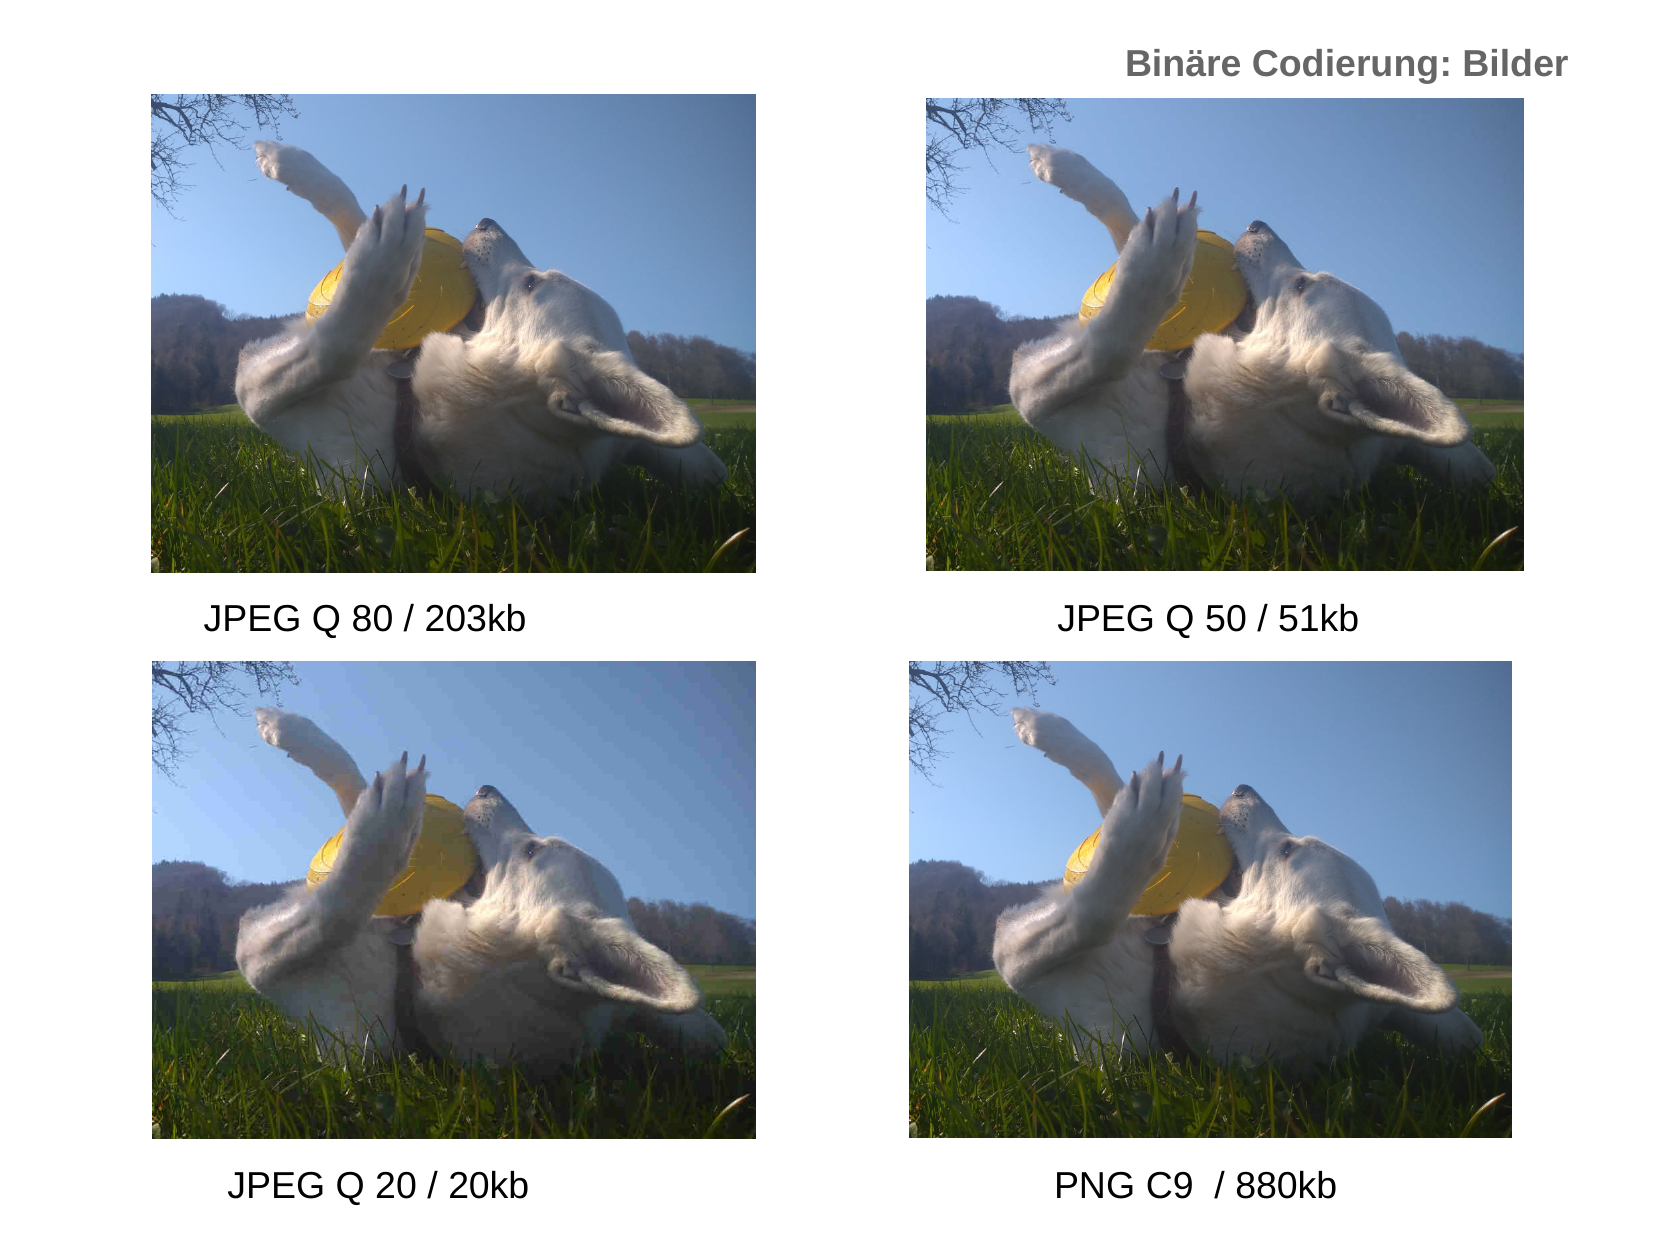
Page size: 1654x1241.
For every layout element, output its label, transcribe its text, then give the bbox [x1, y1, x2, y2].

text_box JPEG Q 20 / 20kb [212, 1157, 603, 1214]
picture [909, 661, 1512, 1138]
picture [926, 98, 1524, 571]
text_box JPEG Q 50 / 51kb [1042, 590, 1433, 647]
text_box PNG C9 / 880kb [1039, 1157, 1430, 1215]
text_box JPEG Q 80 / 203kb [188, 590, 579, 647]
picture [151, 94, 756, 573]
picture [152, 661, 756, 1139]
text_box Binäre Codierung: Bilder [1110, 35, 1595, 93]
